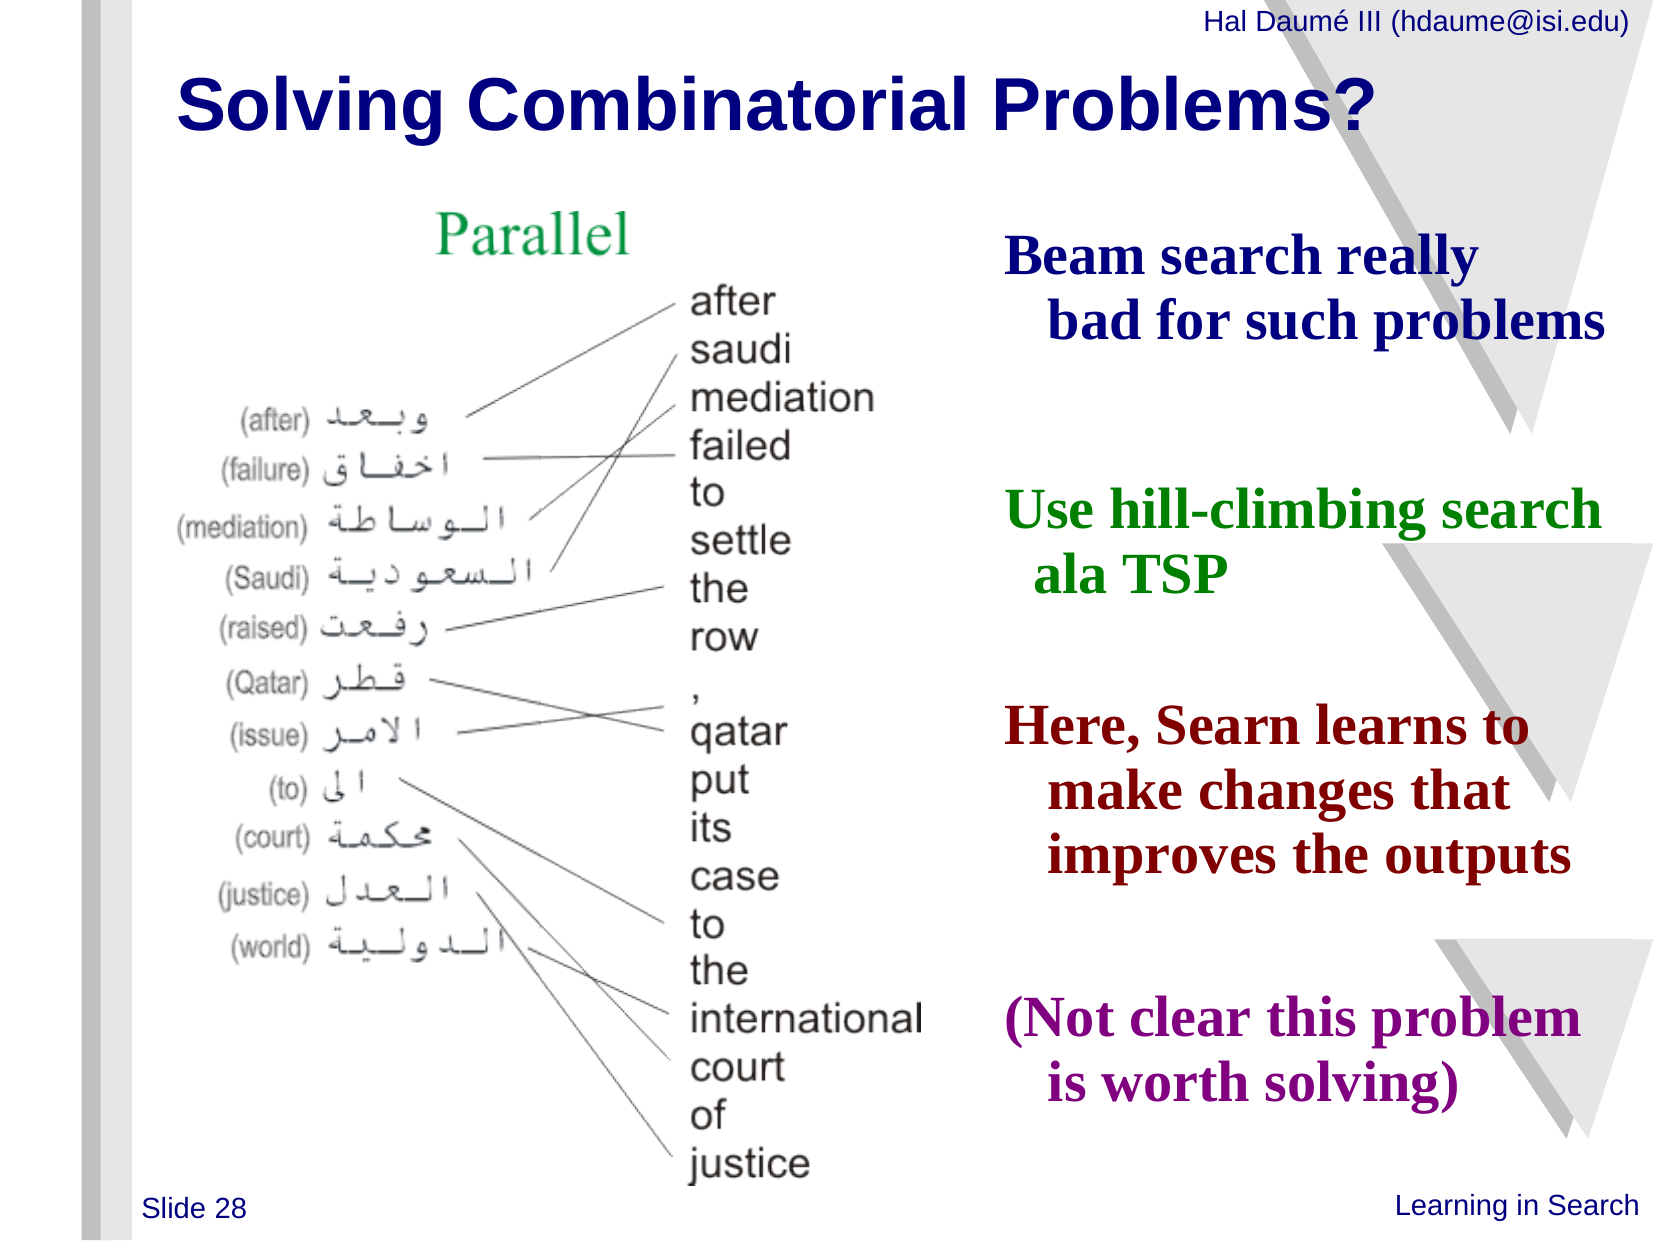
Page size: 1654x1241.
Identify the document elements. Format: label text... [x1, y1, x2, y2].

text_box Here, Searn learns to make changes that improves the outputs [1004, 692, 1574, 921]
title Solving Combinatorial Problems? [176, 44, 1509, 166]
text_box Beam search really bad for such problems [1004, 222, 1607, 375]
picture [176, 211, 921, 1186]
text_box Use hill-climbing search ala TSP [1004, 476, 1604, 629]
text_box (Not clear this problem is worth solving) [1004, 984, 1583, 1137]
